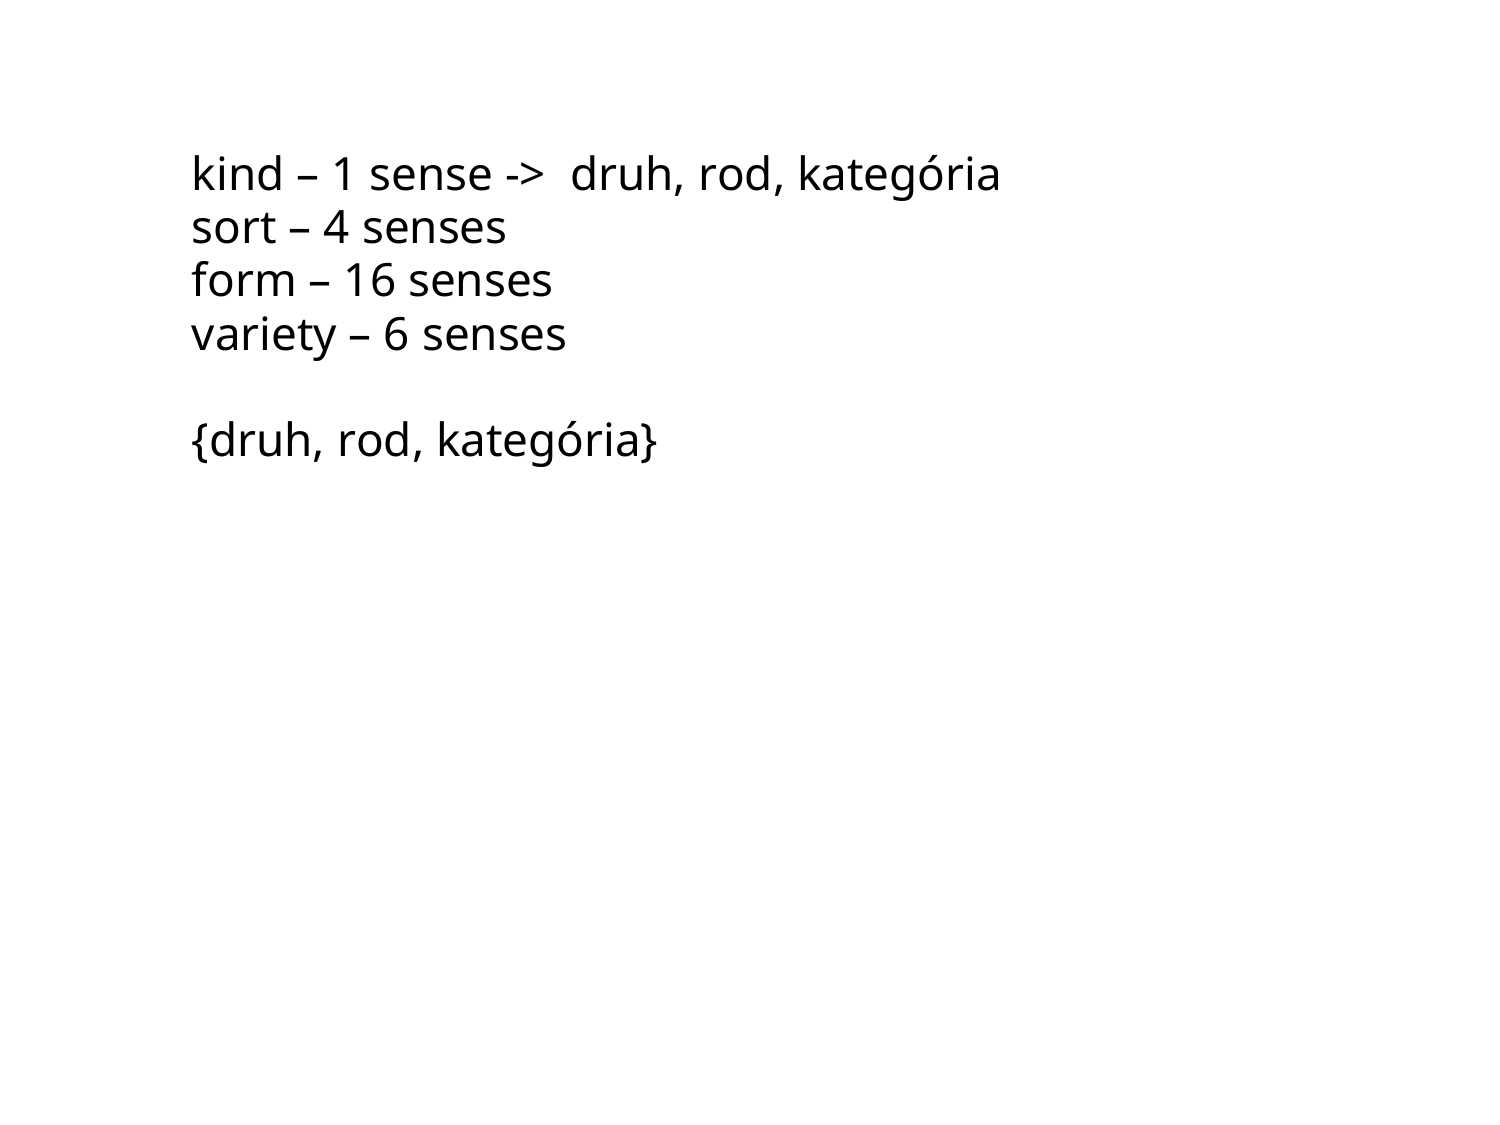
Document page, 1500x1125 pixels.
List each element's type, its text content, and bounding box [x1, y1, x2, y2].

text_box kind – 1 sense -> druh, rod, kategória sort – 4 senses form – 16 senses variety – 6 senses {druh, rod, kategória} [177, 147, 1300, 473]
